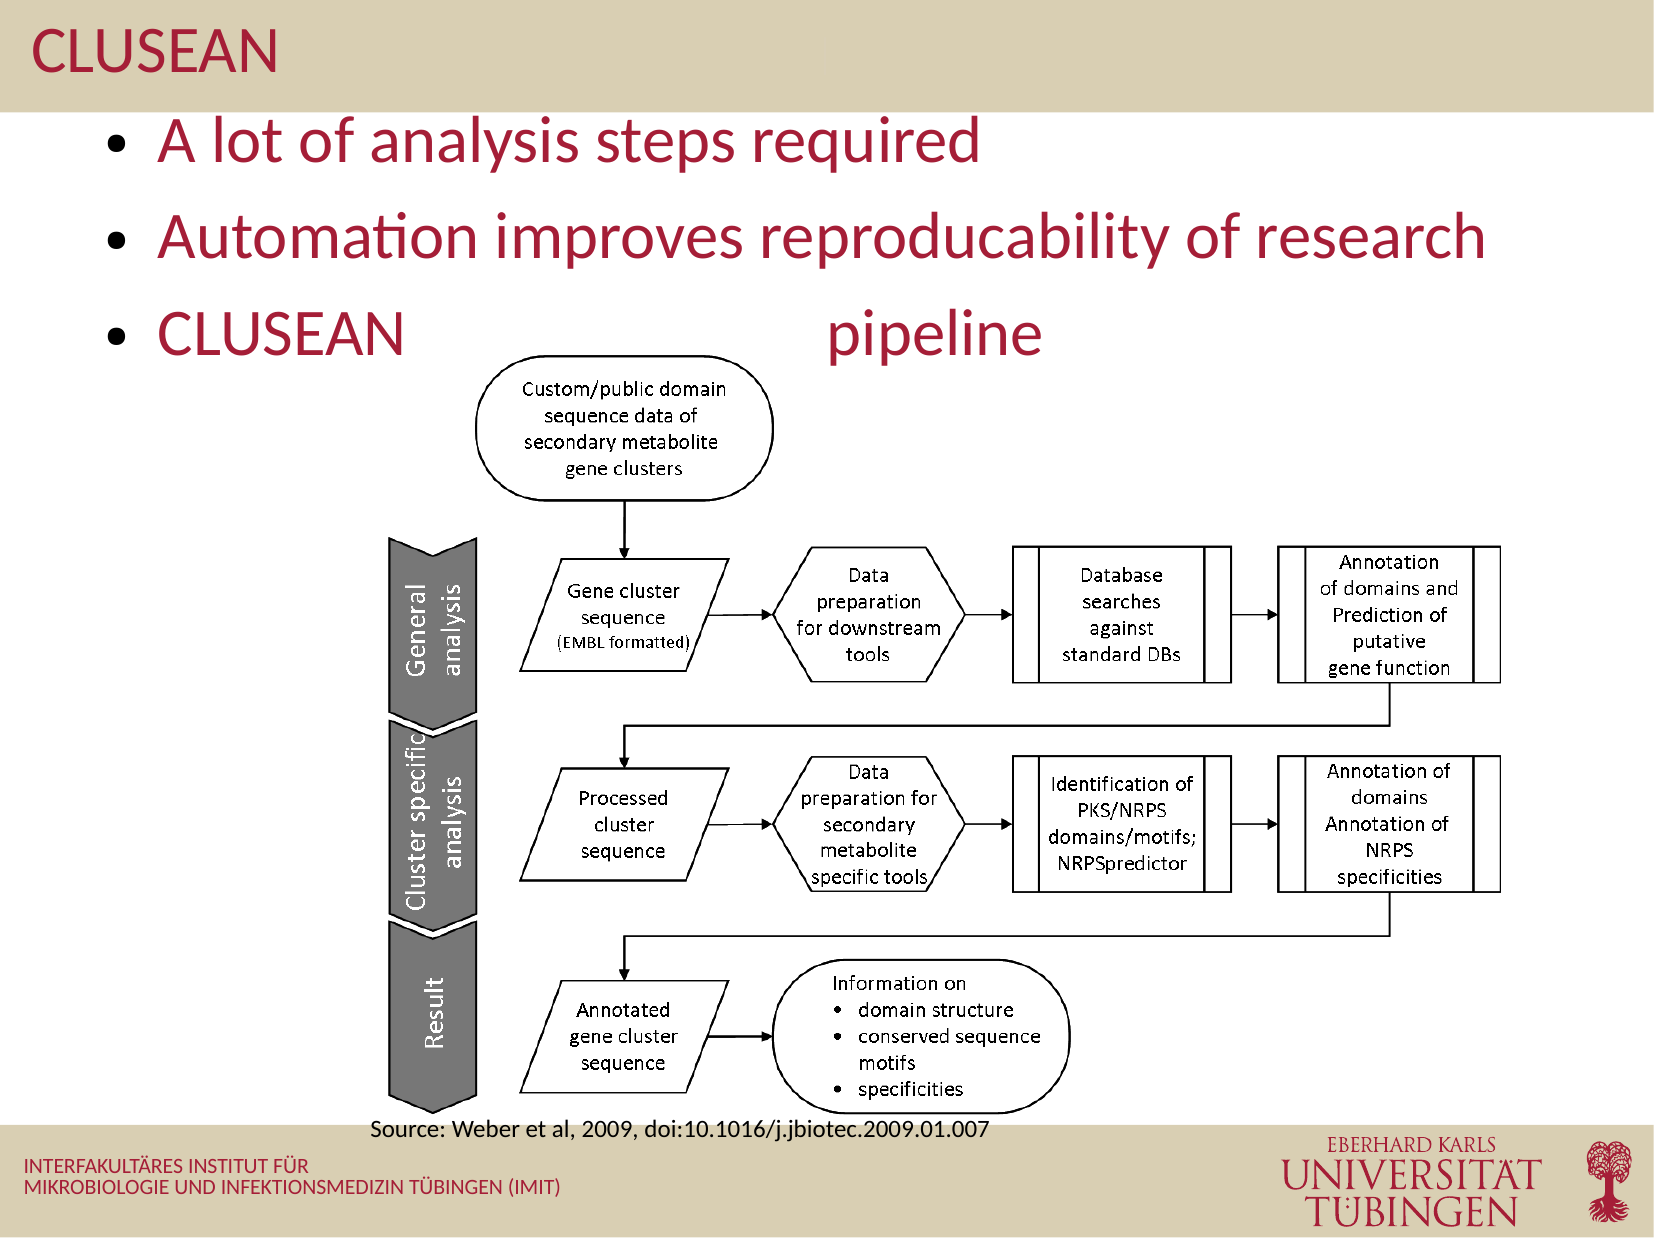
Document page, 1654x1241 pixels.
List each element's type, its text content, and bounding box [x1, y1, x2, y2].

picture [388, 355, 1501, 1115]
list A lot of analysis steps required Automation improves reproducability of research CLUSEAN pipeline [86, 112, 1576, 832]
title CLUSEAN [31, 0, 1374, 113]
text_box Source: Weber et al, 2009, doi:10.1016/j.jbiotec.2009.01.007 [355, 1111, 1013, 1167]
